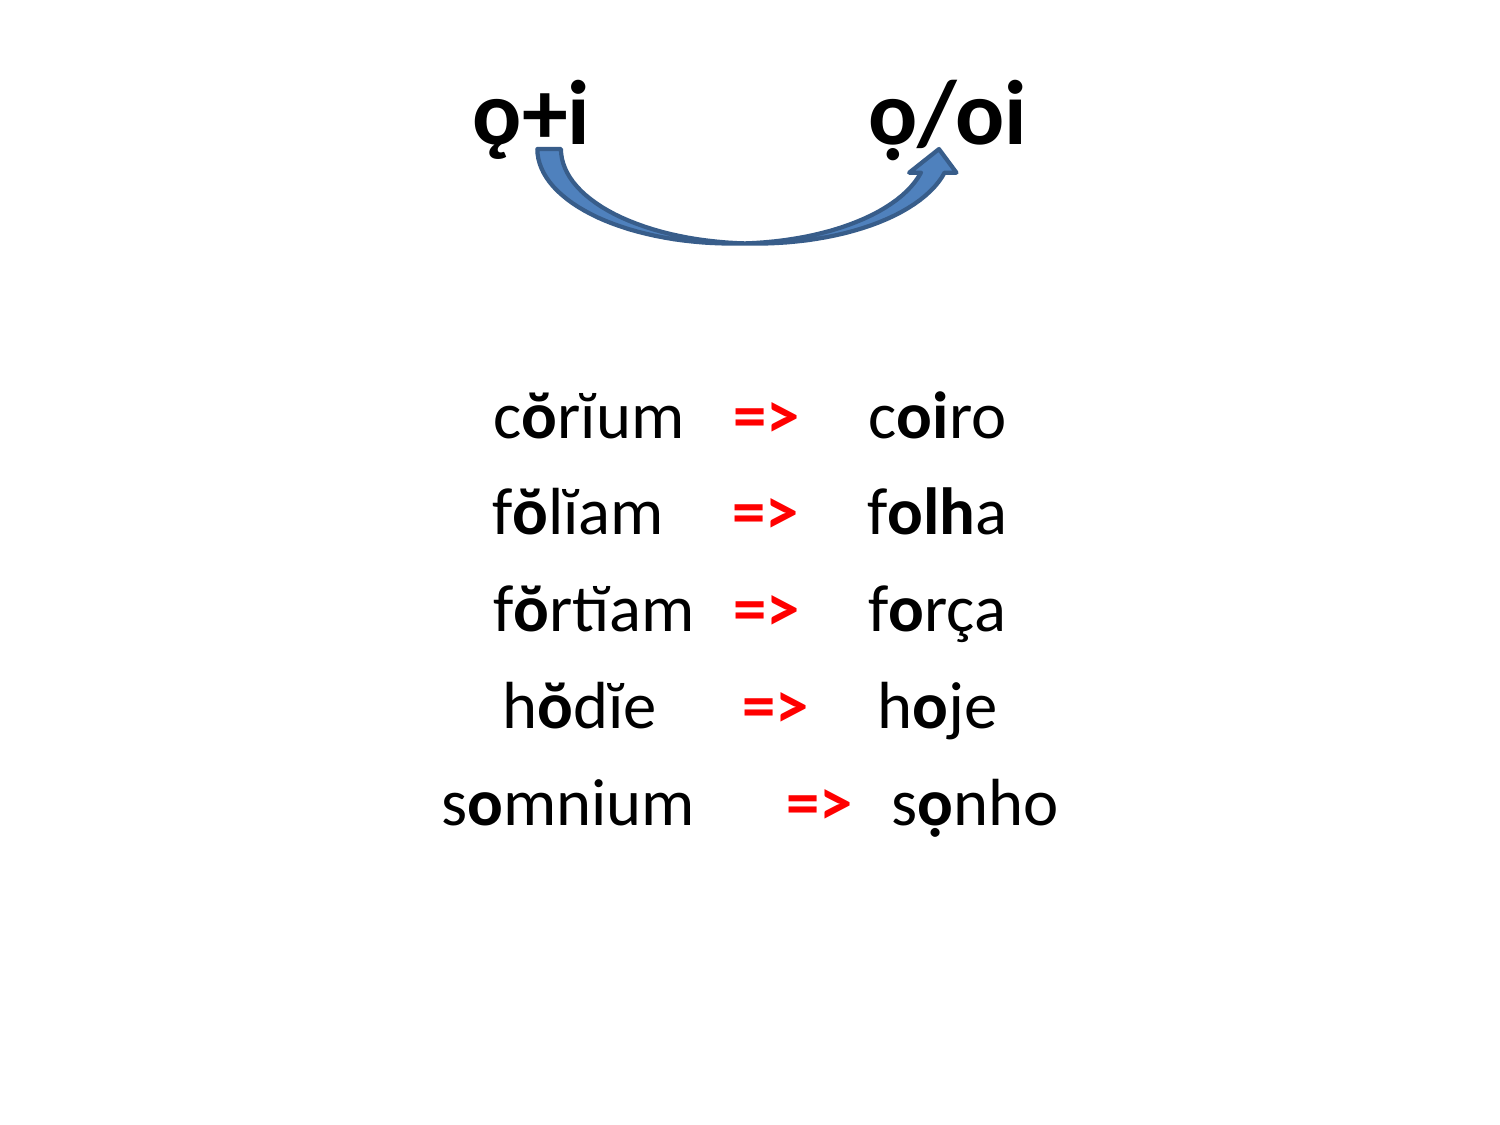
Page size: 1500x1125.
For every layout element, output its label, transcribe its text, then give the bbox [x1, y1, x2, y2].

list cŏrĭum => coiro fŏlĭam => folha fŏrtĭam => força hŏdĭe => hoje somnium => sọnho [75, 267, 1426, 1005]
text_box [537, 149, 957, 244]
title ǫ+i ọ/oi [75, 45, 1426, 233]
